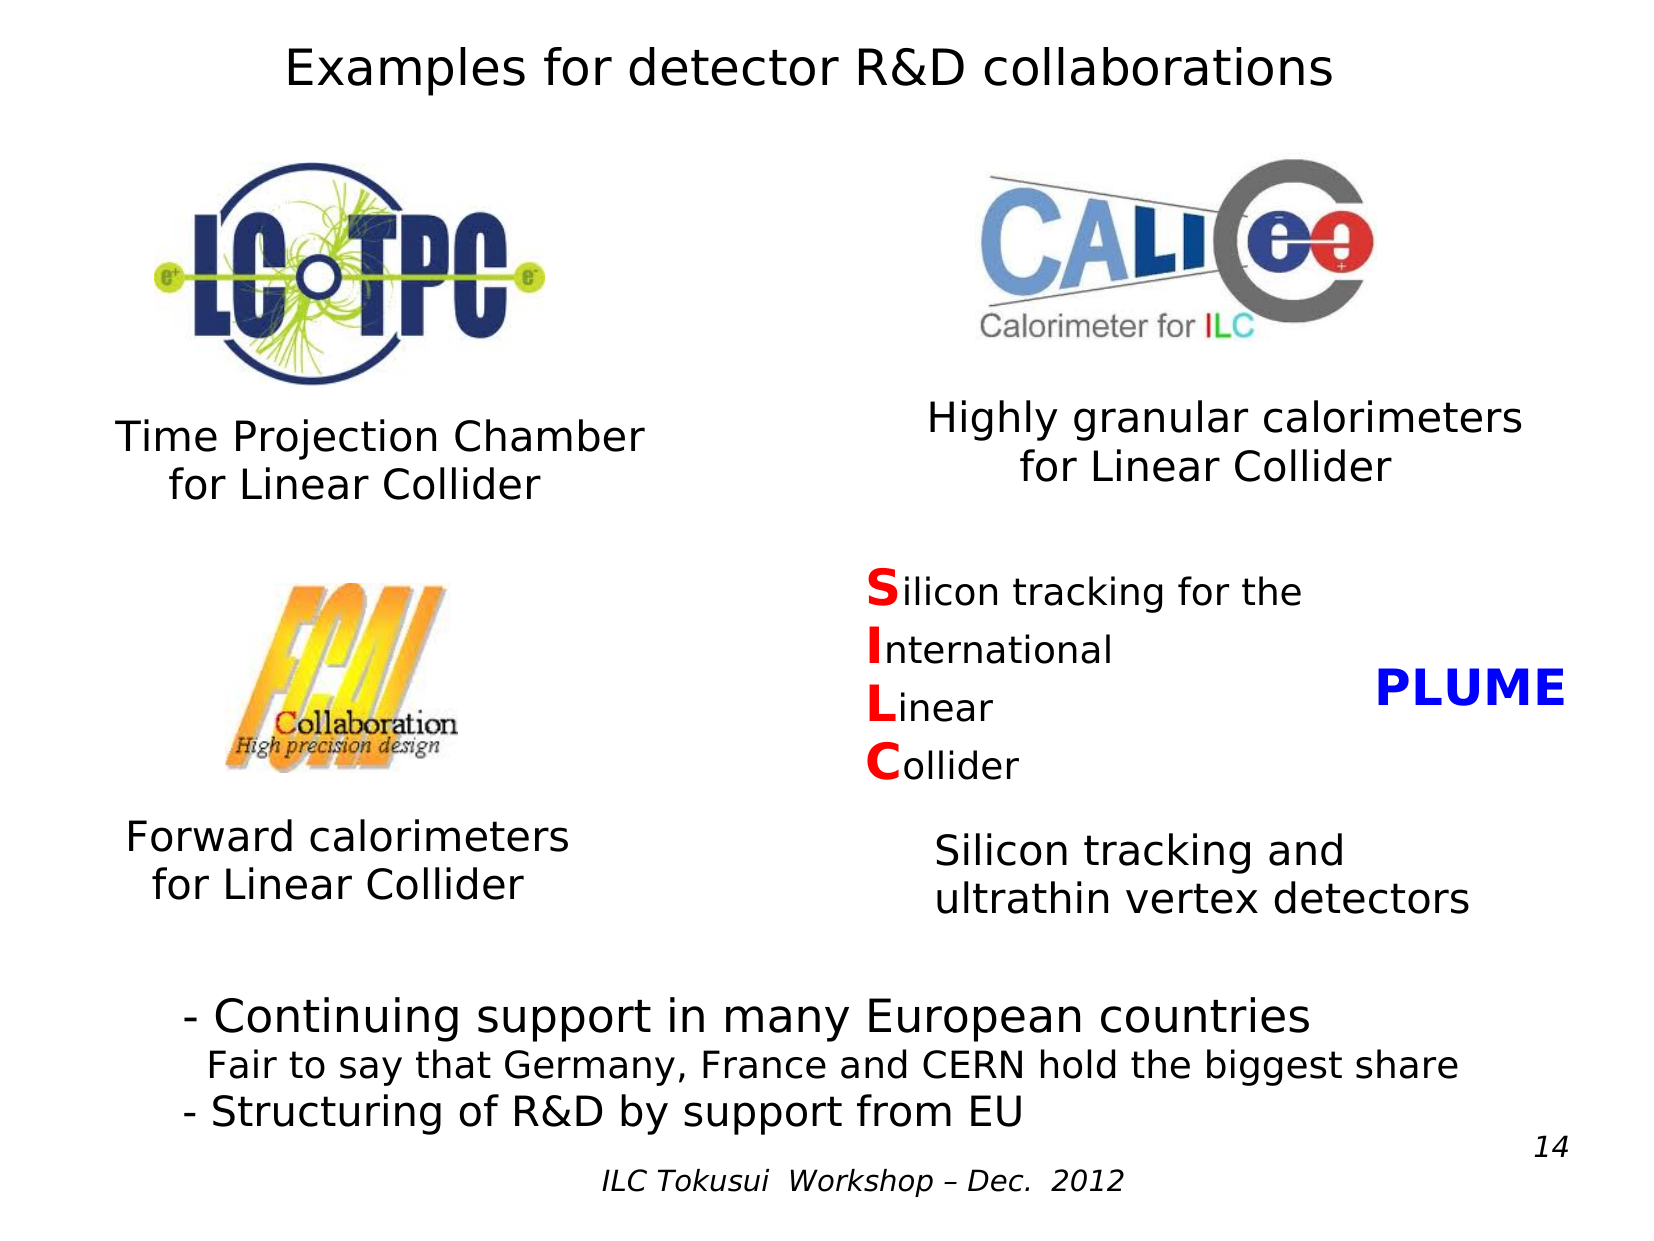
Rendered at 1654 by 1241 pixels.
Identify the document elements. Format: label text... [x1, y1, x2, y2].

text_box Silicon tracking for the International Linear Collider [850, 551, 1318, 799]
text_box PLUME [1359, 651, 1581, 725]
text_box Examples for detector R&D collaborations [269, 31, 1351, 105]
picture [154, 162, 545, 386]
picture [975, 152, 1377, 342]
text_box - Continuing support in many European countries Fair to say that Germany, France and CERN hold the biggest share - Structuring of R&D by support from EU [167, 982, 1467, 1187]
text_box Highly granular calorimeters for Linear Collider [911, 386, 1538, 499]
text_box Silicon tracking and ultrathin vertex detectors [919, 819, 1485, 931]
picture [225, 583, 458, 773]
text_box Time Projection Chamber for Linear Collider [100, 404, 657, 517]
text_box Forward calorimeters for Linear Collider [110, 804, 596, 917]
